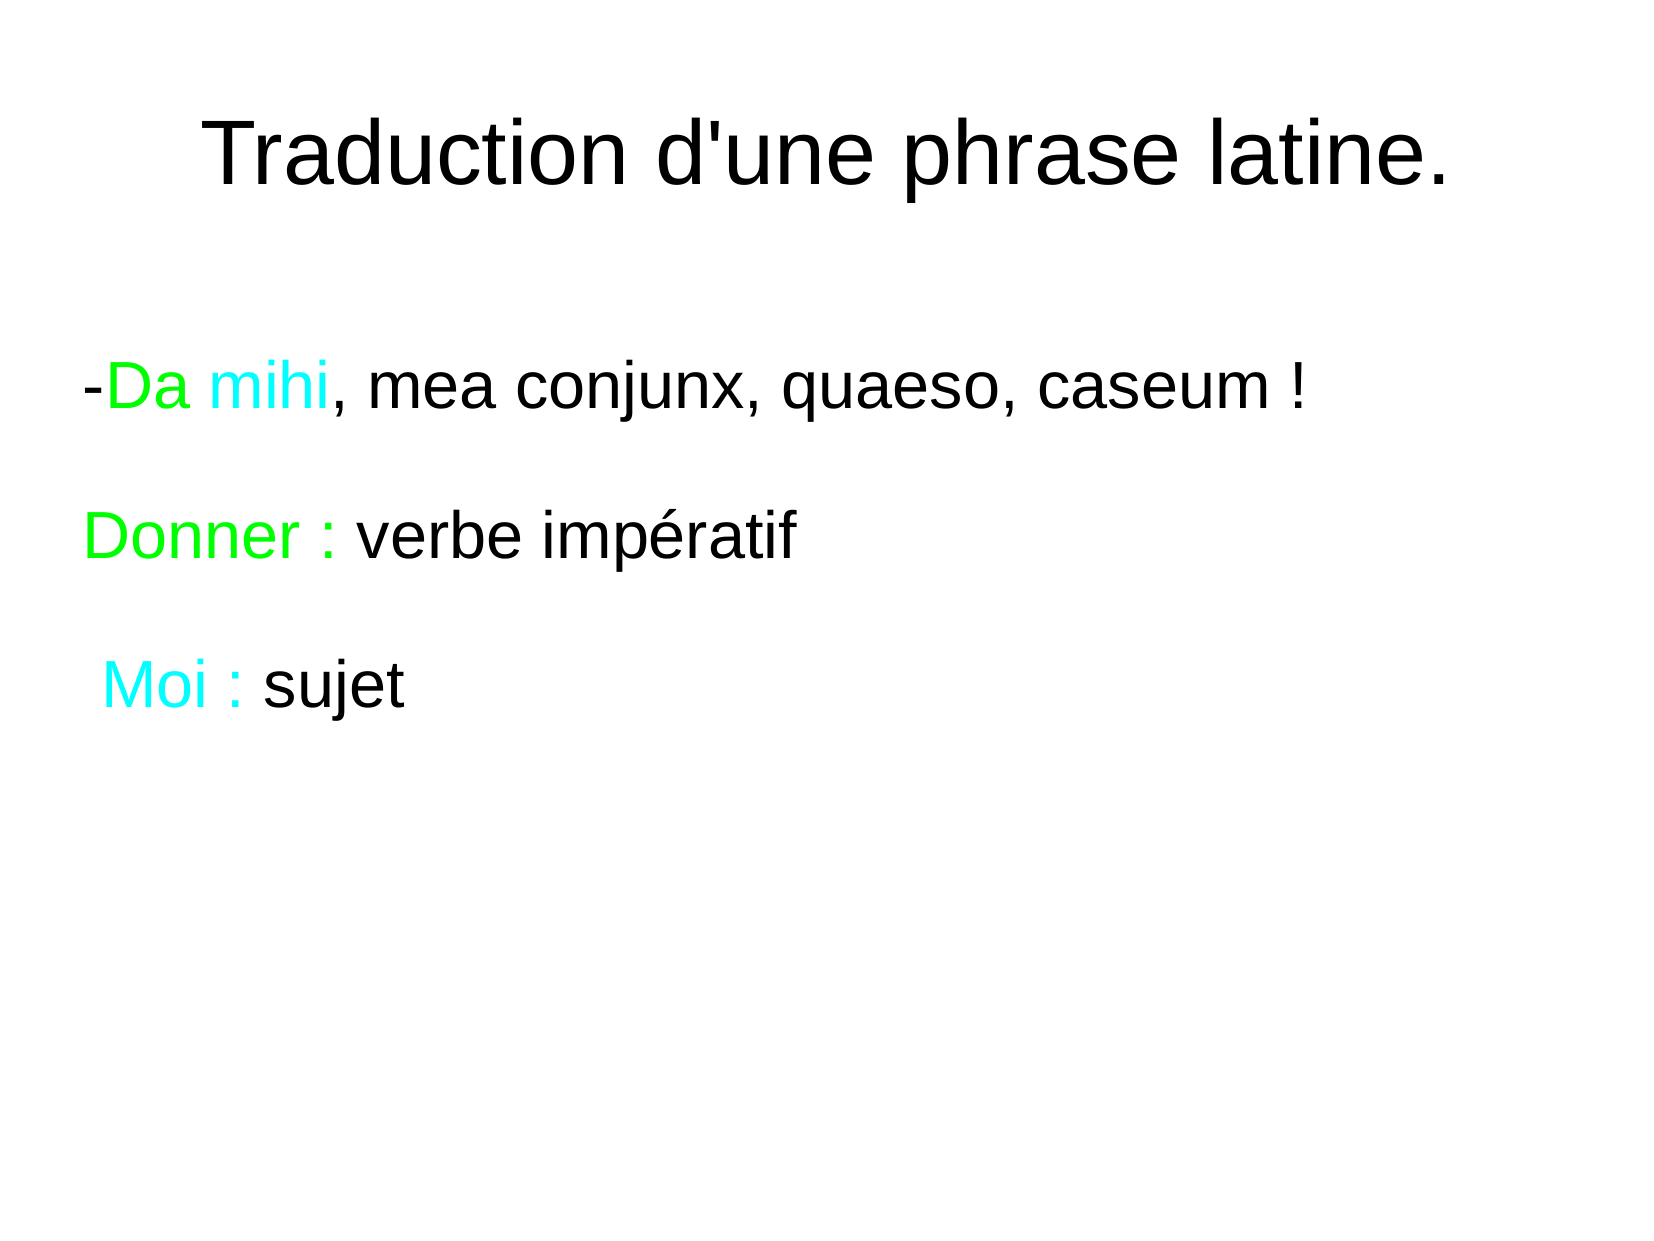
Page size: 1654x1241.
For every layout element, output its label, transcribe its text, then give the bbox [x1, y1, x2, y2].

subtitle -Da mihi, mea conjunx, quaeso, caseum ! Donner : verbe impératif Moi : sujet [82, 290, 1571, 1229]
title Traduction d'une phrase latine. [82, 49, 1571, 257]
